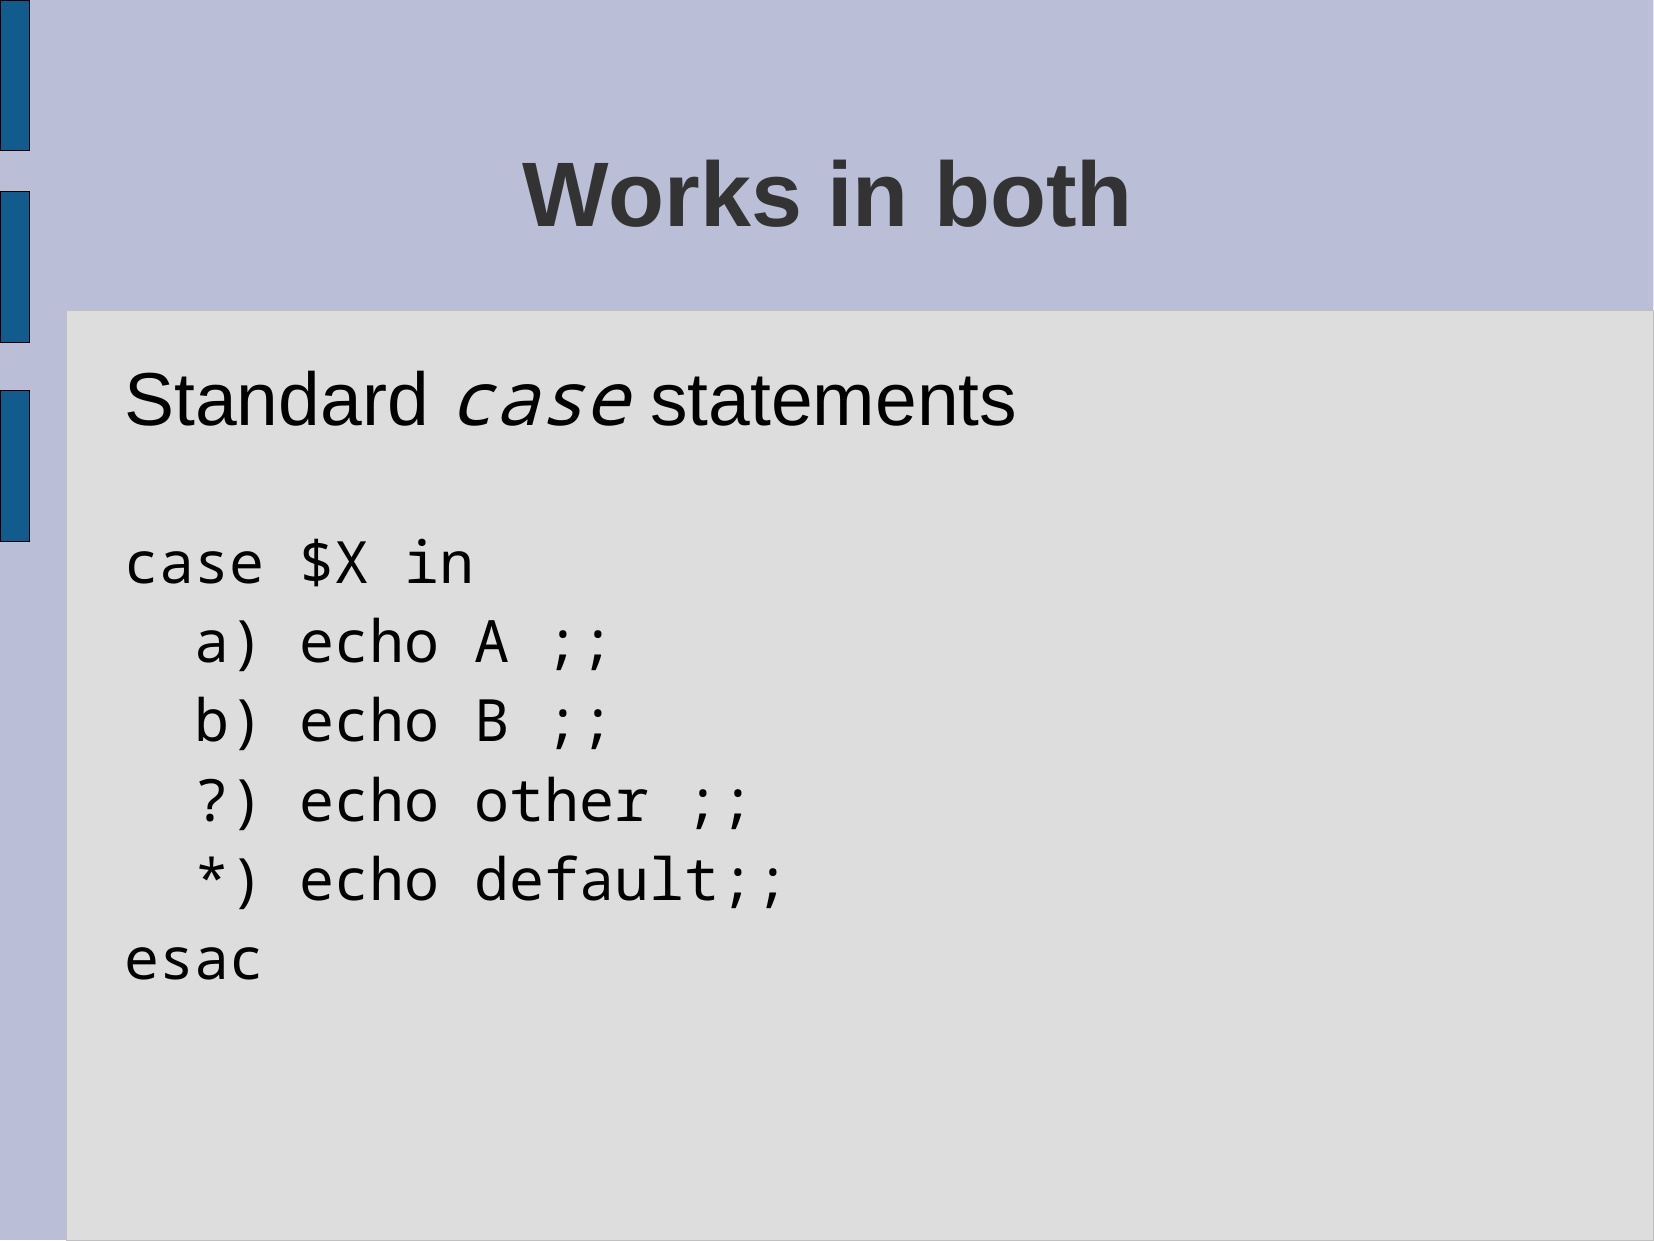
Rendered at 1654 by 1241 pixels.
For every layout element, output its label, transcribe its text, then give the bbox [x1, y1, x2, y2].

title Works in both [121, 98, 1534, 291]
list Standard case statements case $X in a) echo A ;; b) echo B ;; ?) echo other ;; *) echo default;; esac [121, 344, 1534, 1112]
